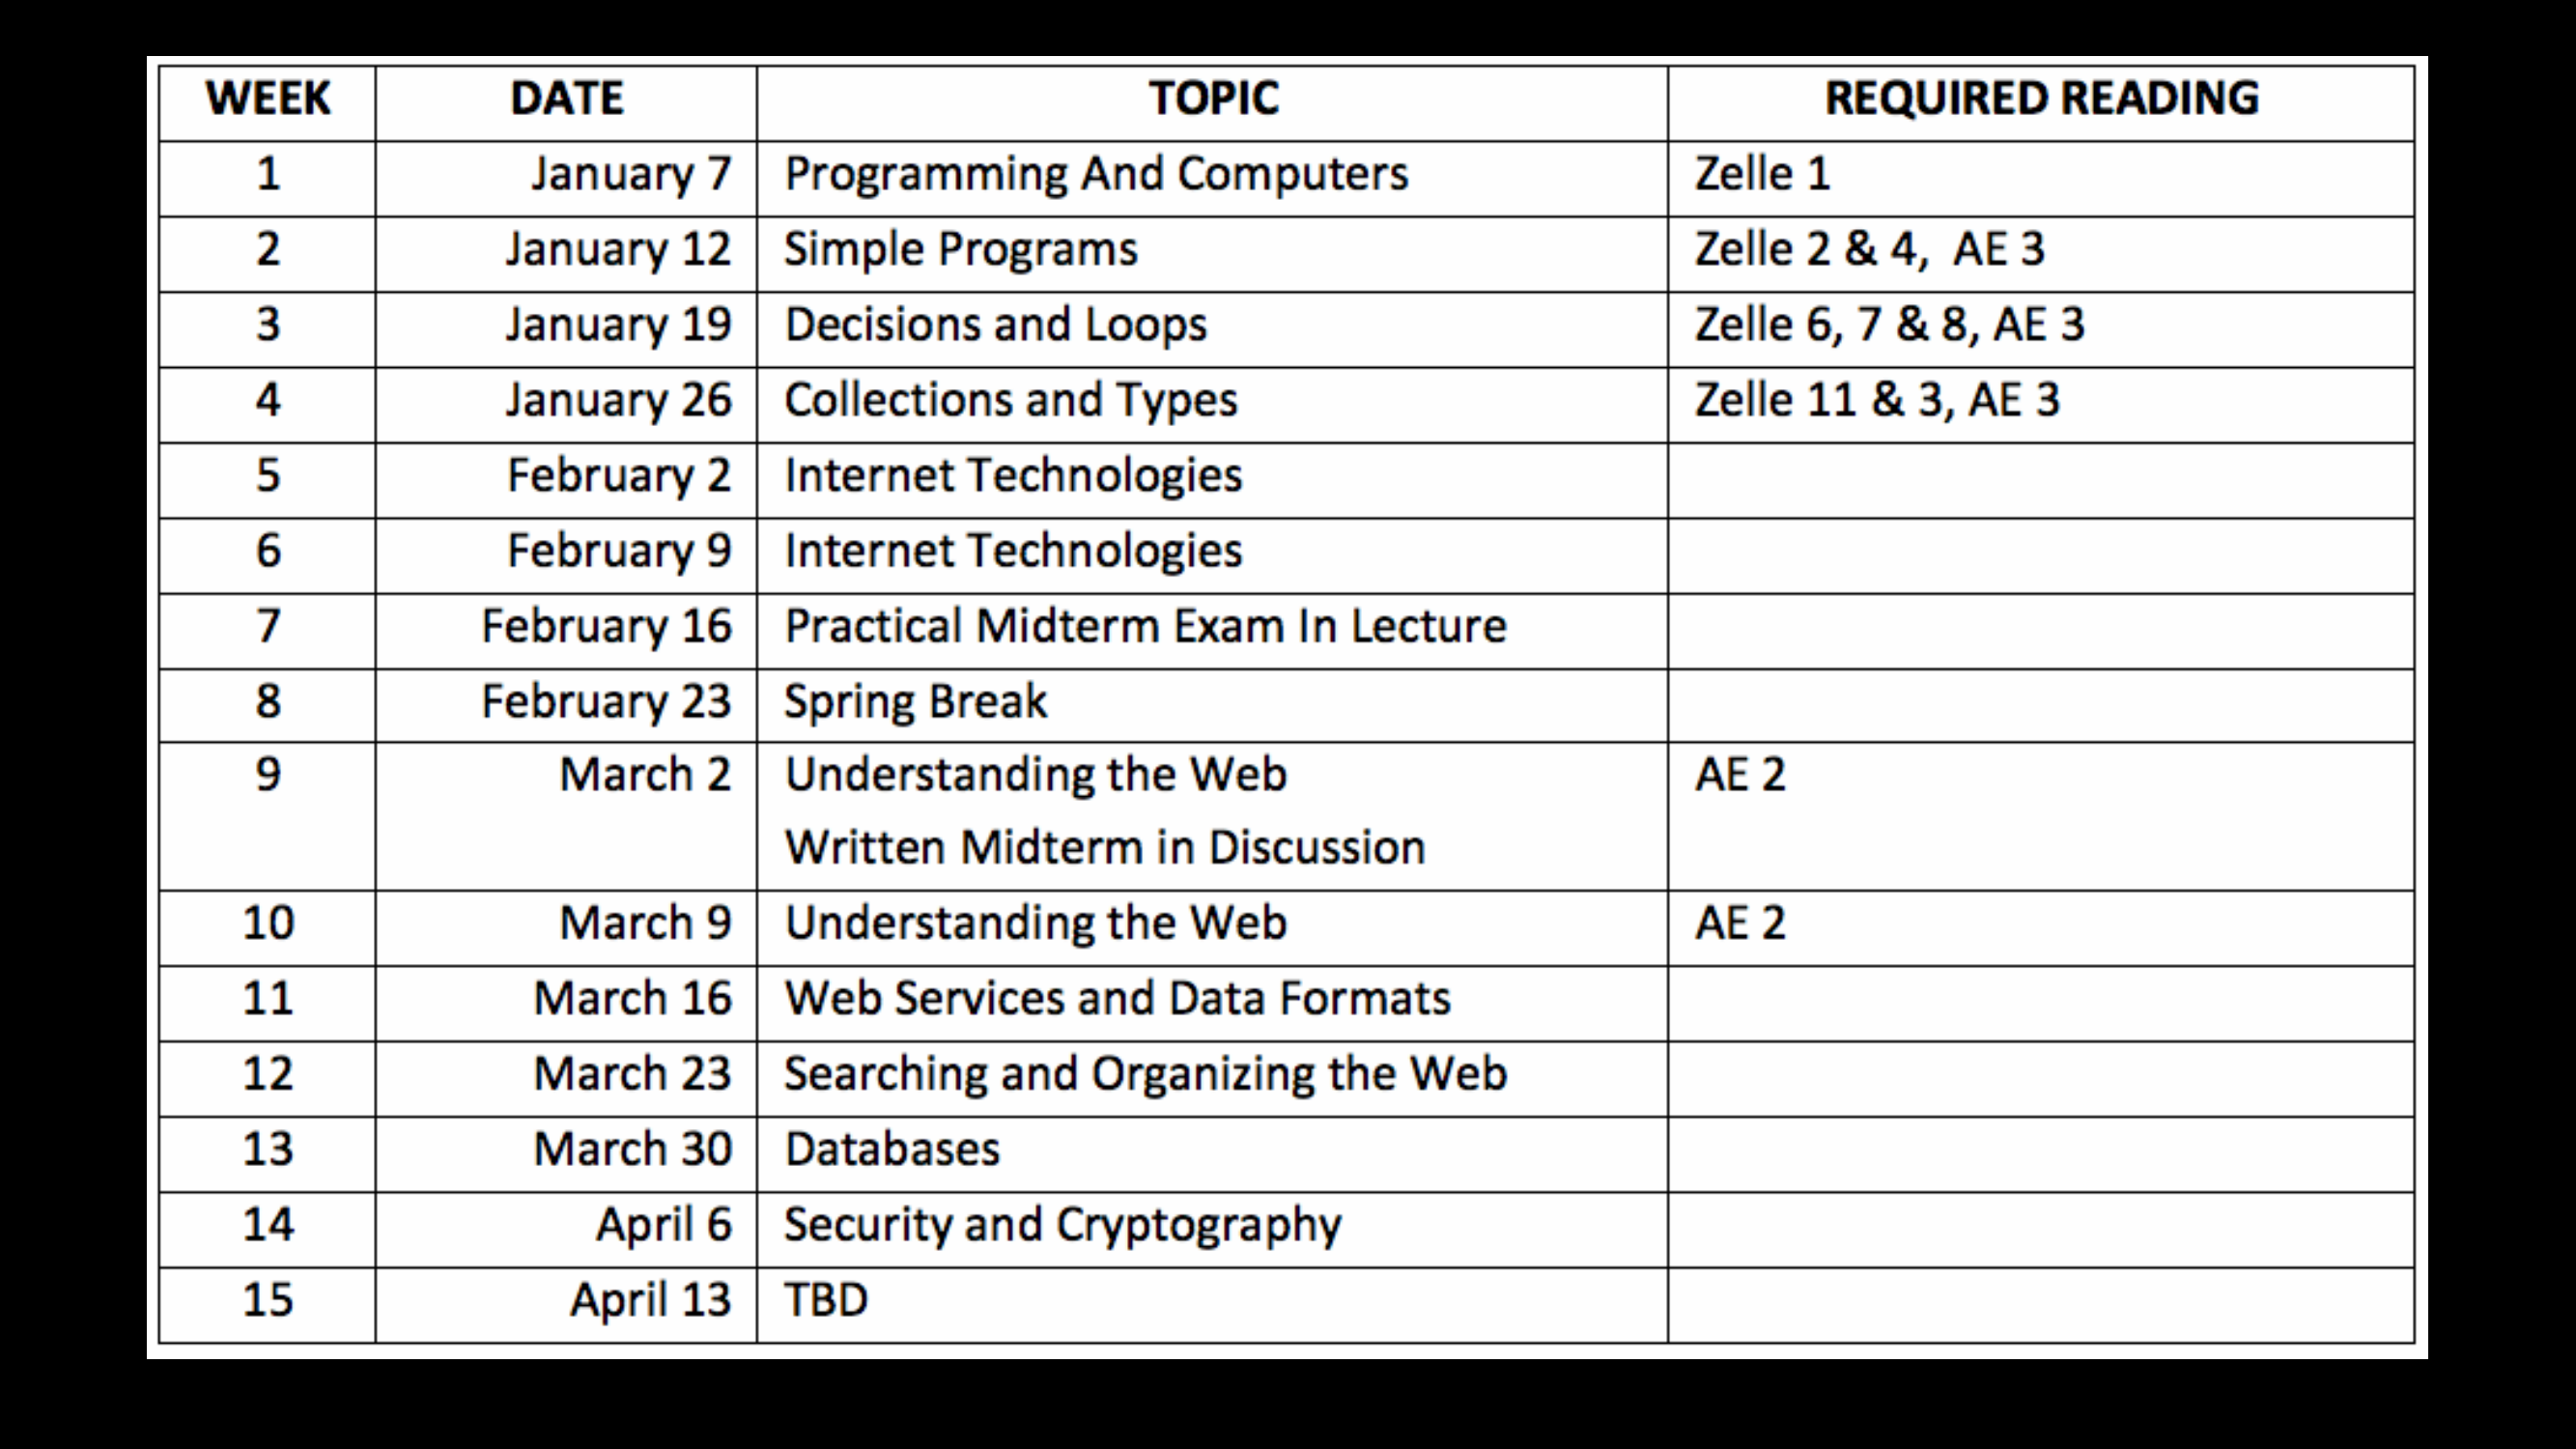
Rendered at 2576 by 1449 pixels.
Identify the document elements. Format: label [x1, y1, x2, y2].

picture [147, 56, 2428, 1359]
